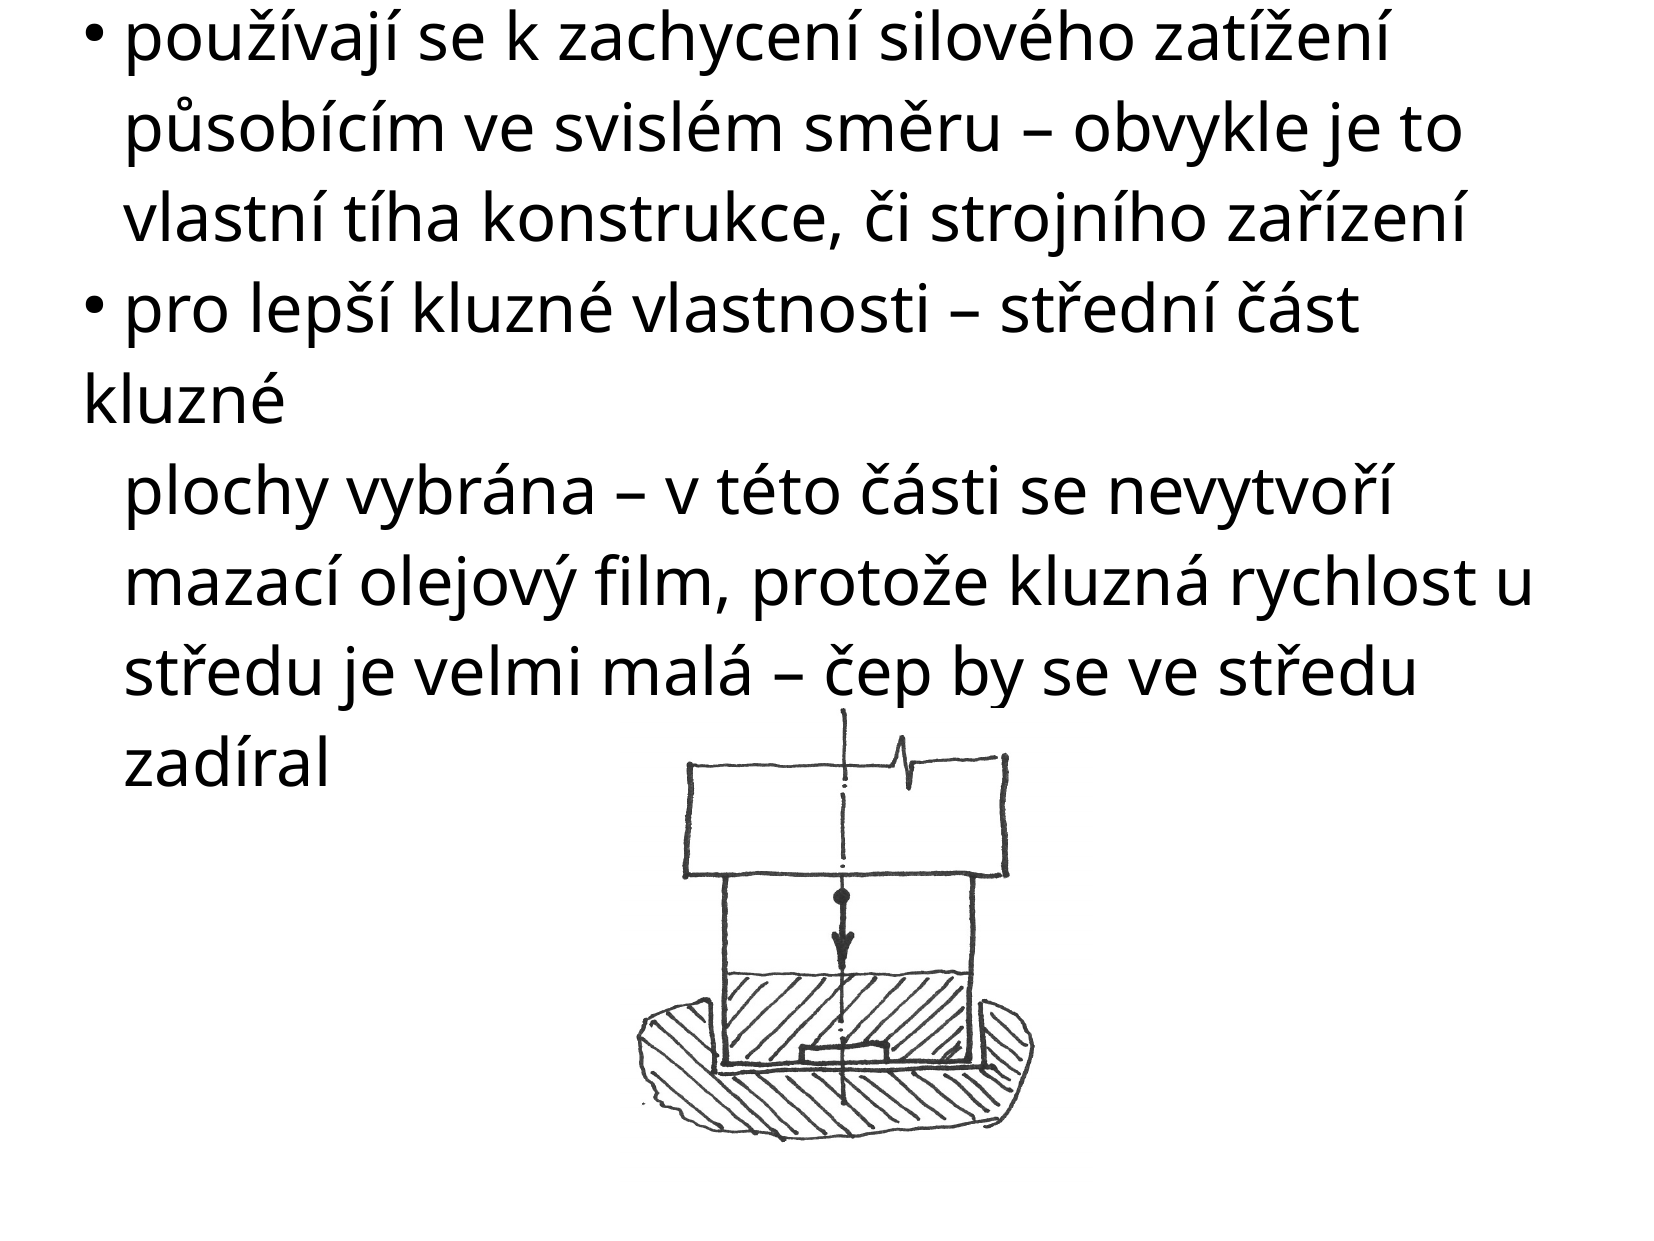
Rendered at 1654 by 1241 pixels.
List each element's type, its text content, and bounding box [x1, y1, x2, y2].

picture [620, 708, 1093, 1182]
subtitle 5. Patní hřídelové čepy používají se k zachycení silového zatížení působícím ve svislém směru – obvykle je to vlastní tíha konstrukce, či strojního zařízení pro lepší kluzné vlastnosti – střední část kluzné plochy vybrána – v této části se nevytvoří mazací olejový film, protože kluzná rychlost u středu je velmi malá – čep by se ve středu zadíral [82, 36, 1571, 1122]
